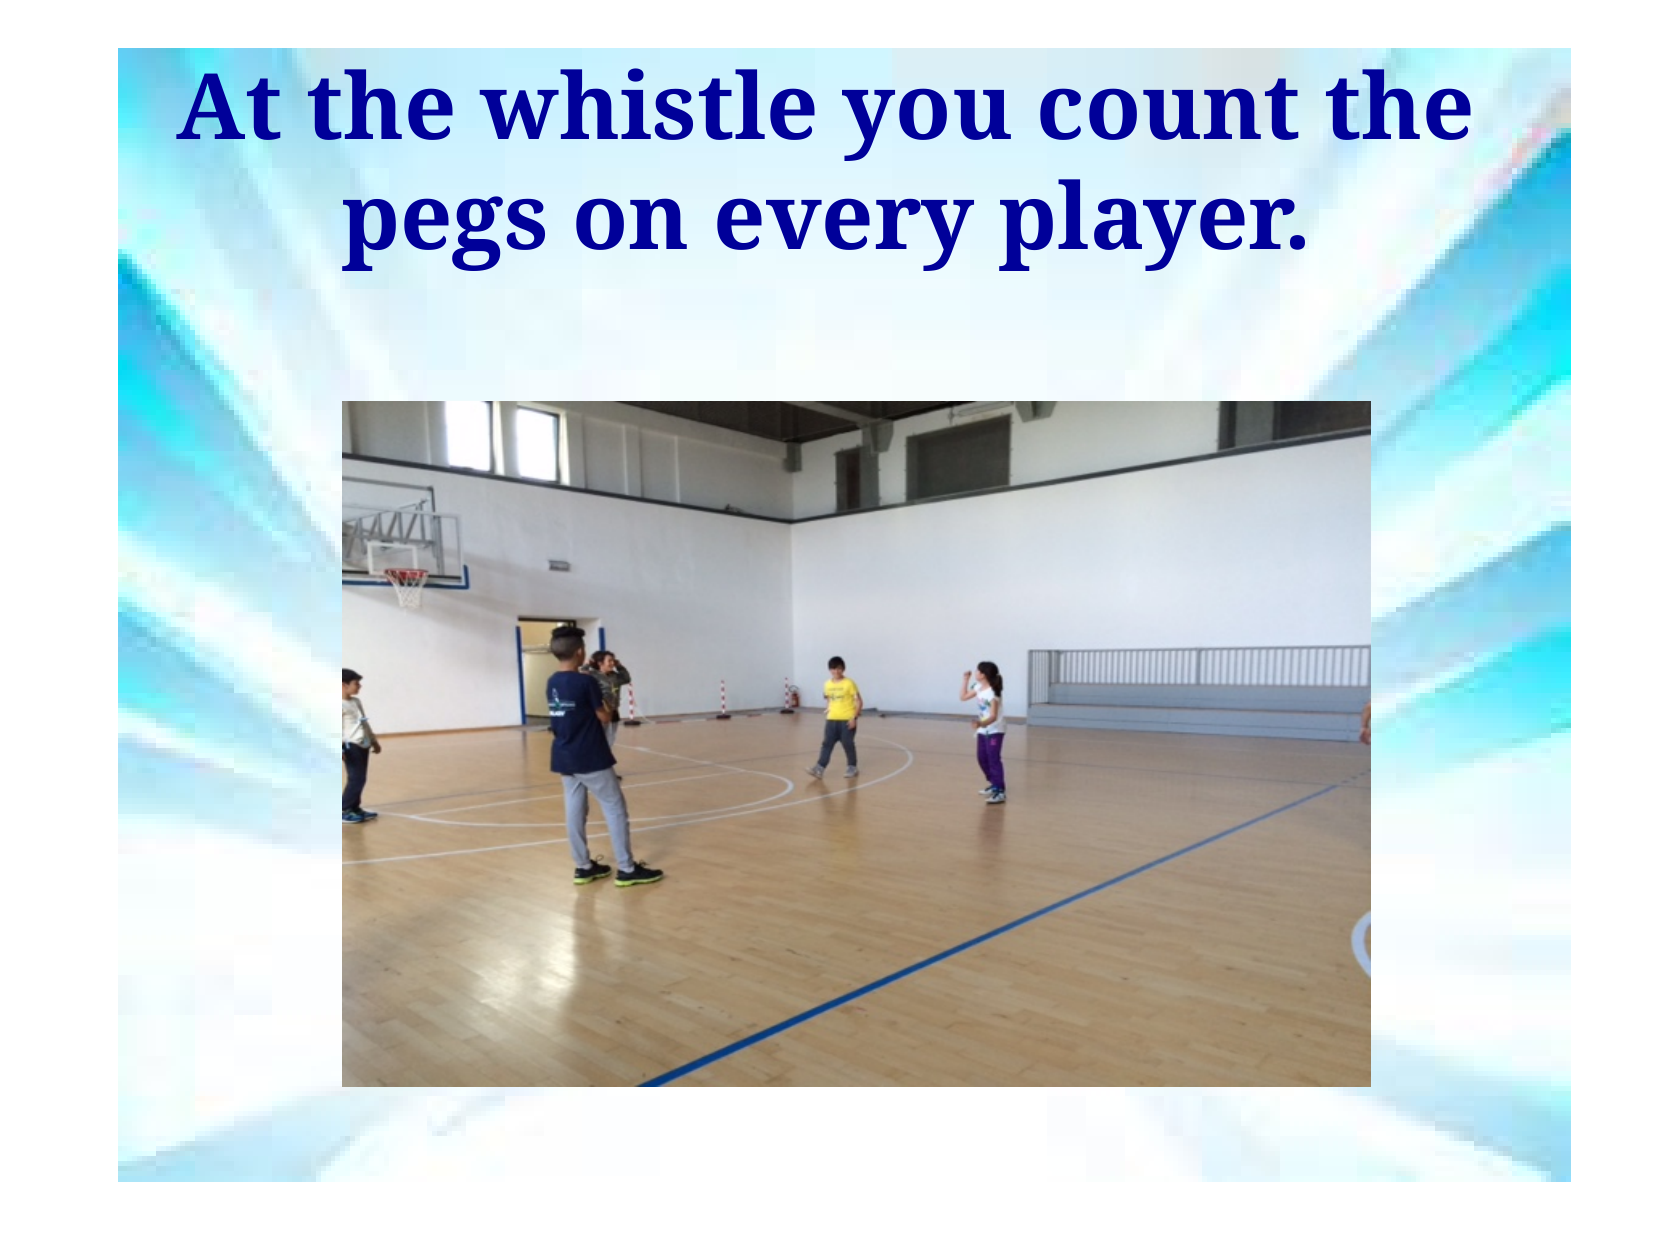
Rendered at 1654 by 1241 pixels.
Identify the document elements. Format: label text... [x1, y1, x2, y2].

picture [118, 258, 1571, 1182]
picture [463, 258, 489, 265]
title At the whistle you count the pegs on every player. [82, 48, 1571, 258]
